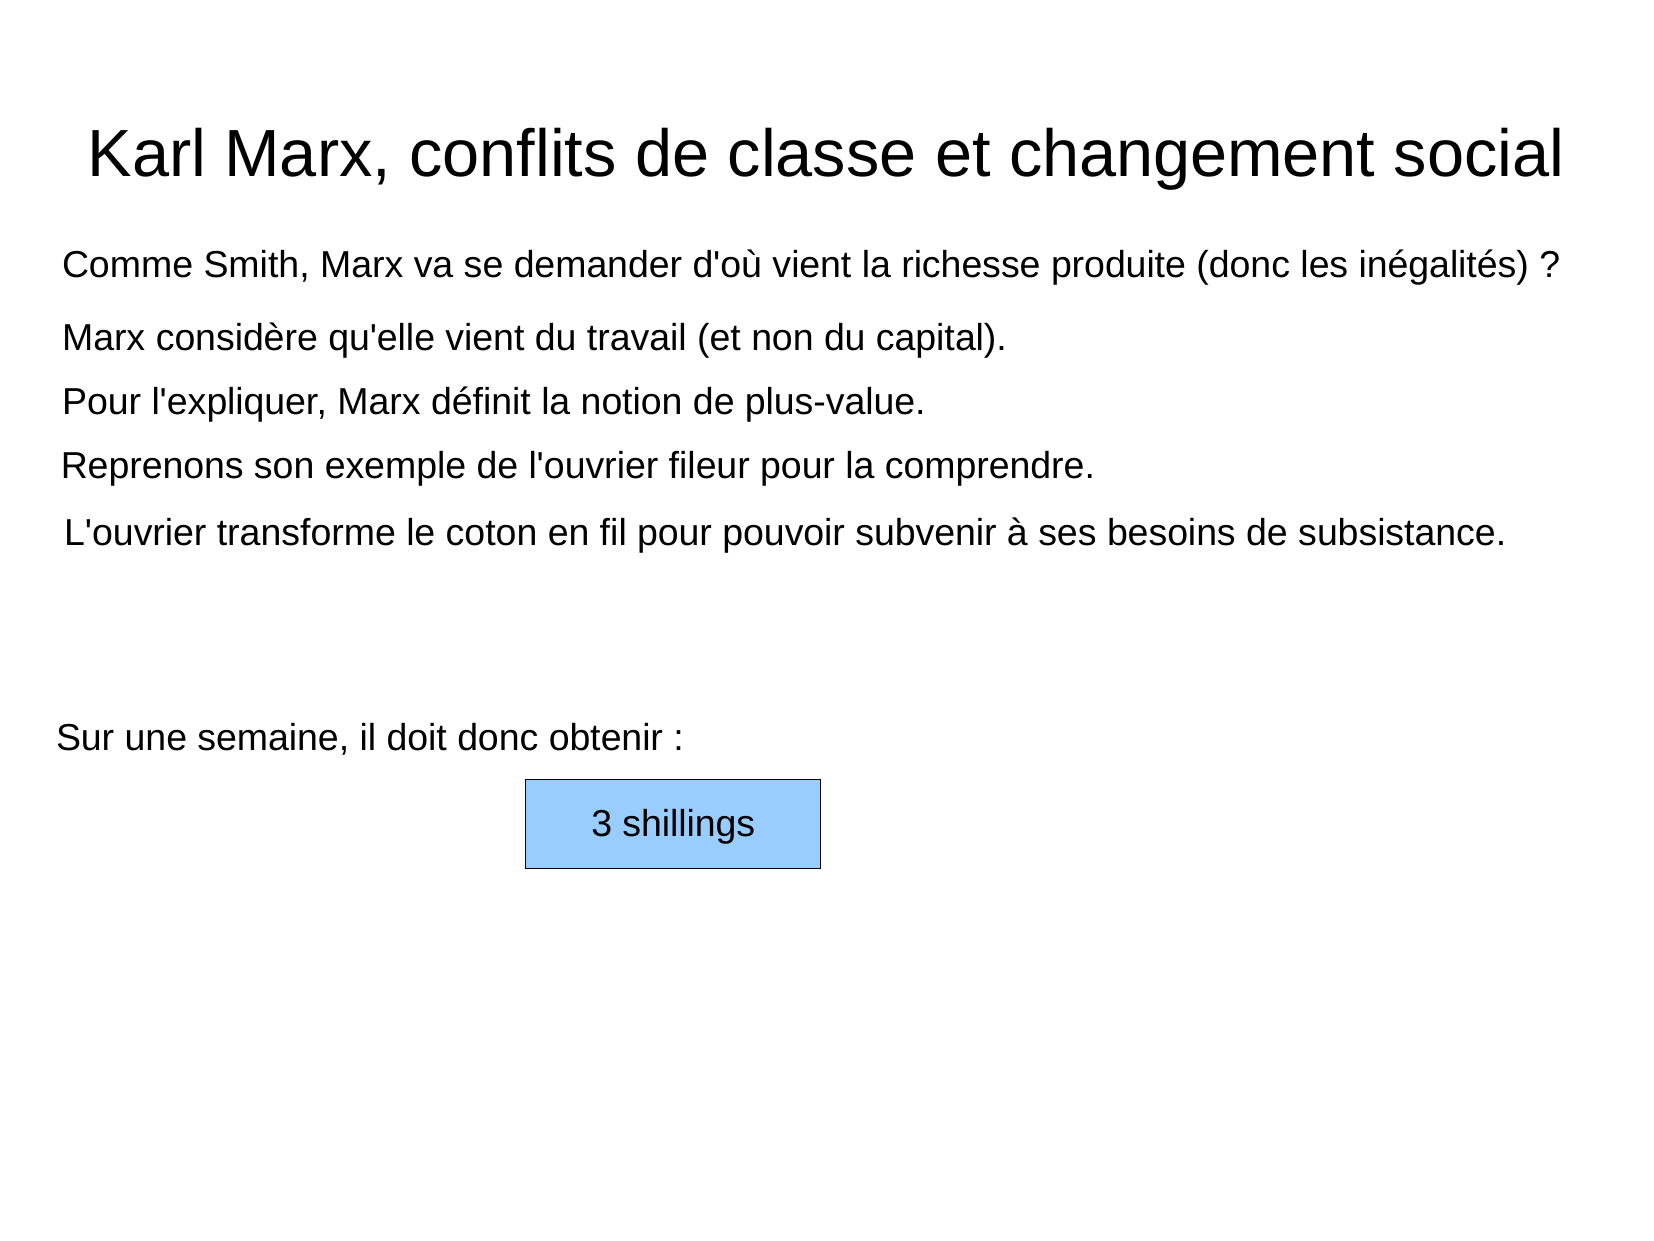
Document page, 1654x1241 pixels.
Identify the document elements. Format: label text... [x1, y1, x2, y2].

text_box L'ouvrier transforme le coton en fil pour pouvoir subvenir à ses besoins de subsistance. [49, 503, 1542, 561]
text_box Marx considère qu'elle vient du travail (et non du capital). [47, 308, 1025, 366]
text_box Pour l'expliquer, Marx définit la notion de plus-value. [47, 373, 943, 431]
text_box Sur une semaine, il doit donc obtenir : [41, 708, 701, 766]
text_box 3 shillings [525, 779, 821, 869]
text_box Comme Smith, Marx va se demander d'où vient la richesse produite (donc les inégalités) ? [47, 236, 1579, 294]
text_box Reprenons son exemple de l'ouvrier fileur pour la comprendre. [46, 437, 1123, 494]
title Karl Marx, conflits de classe et changement social [82, 56, 1571, 236]
